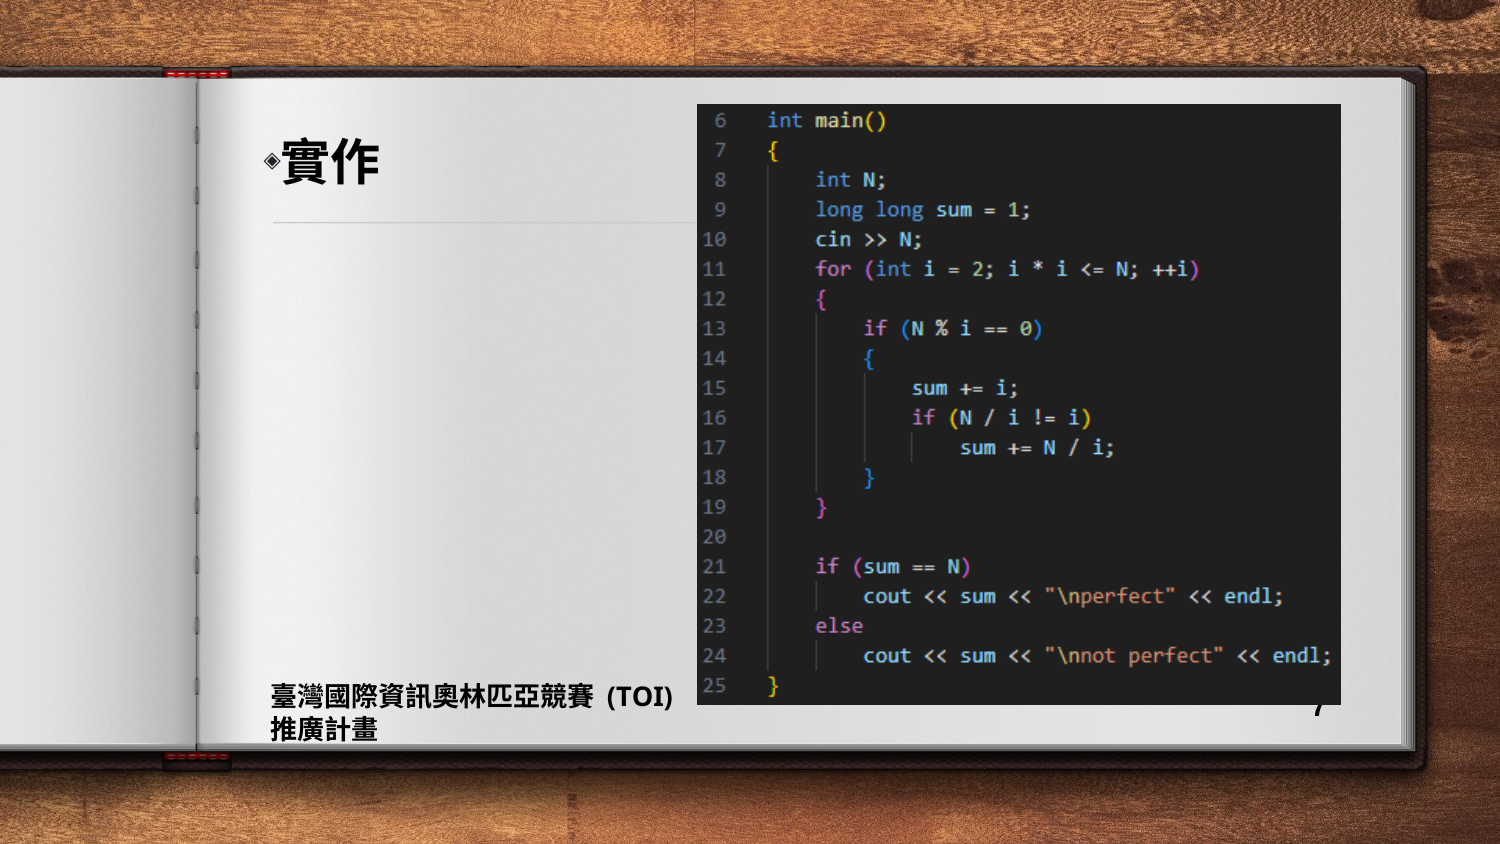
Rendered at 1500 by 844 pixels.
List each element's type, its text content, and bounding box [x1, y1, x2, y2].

picture [697, 104, 1341, 705]
text_box 實作 [248, 115, 697, 205]
text_box 7 [1295, 672, 1386, 737]
